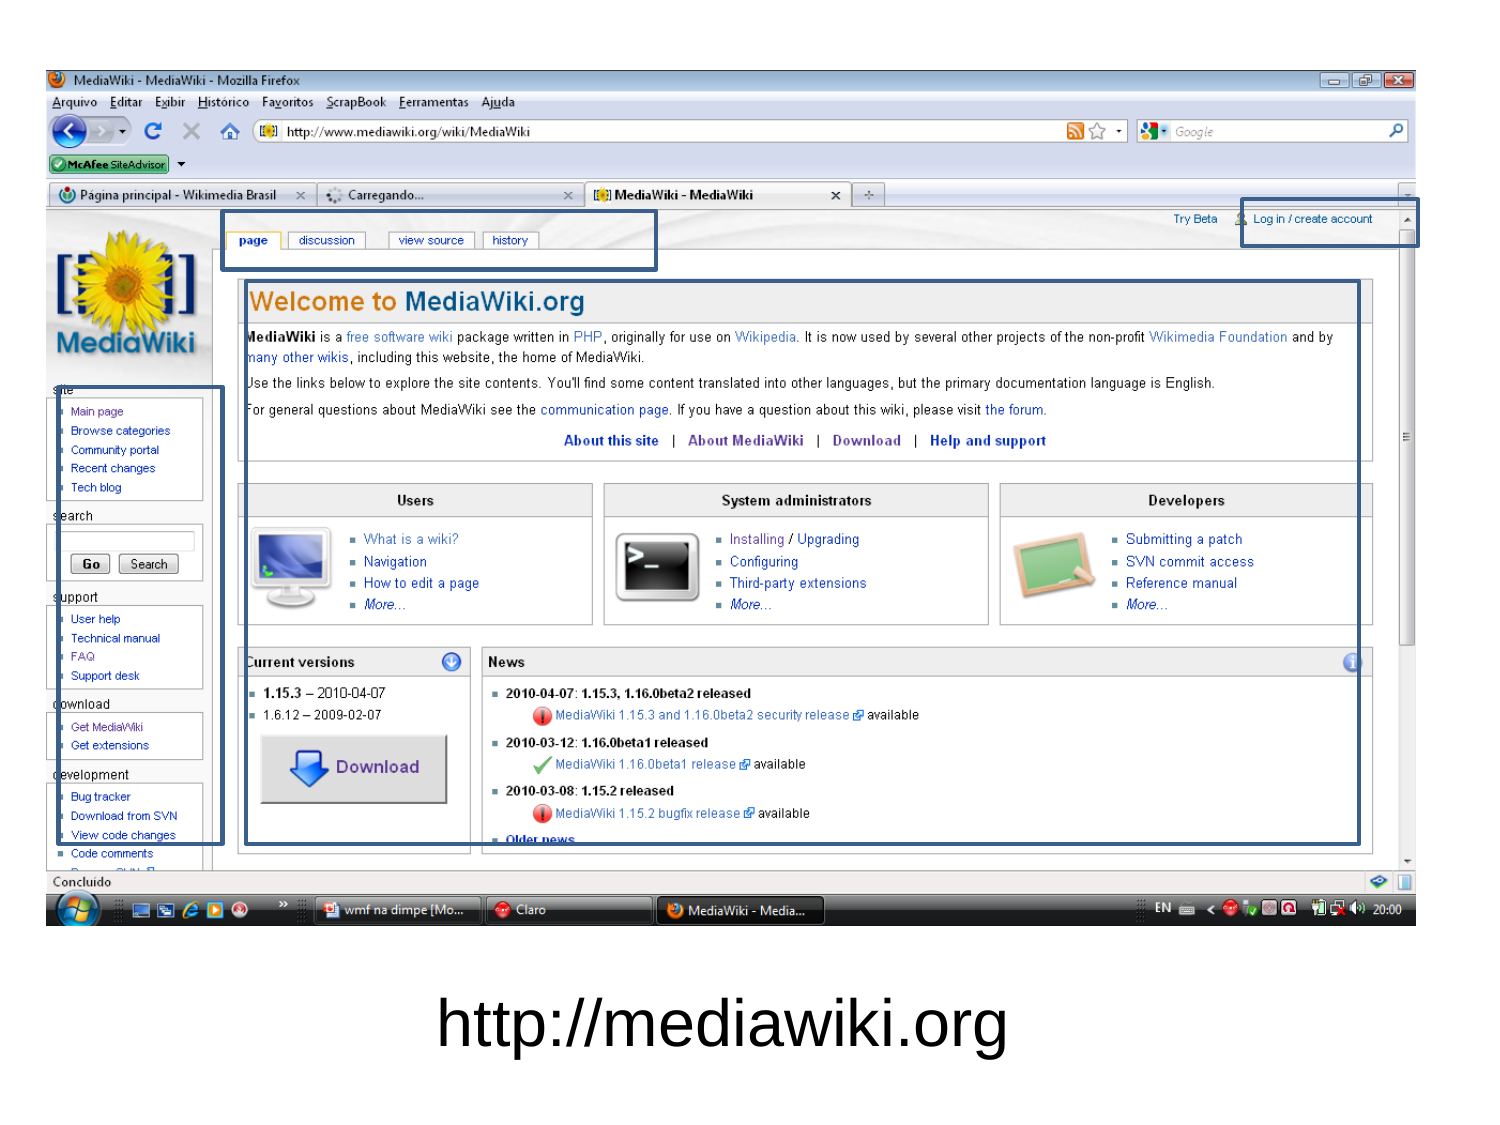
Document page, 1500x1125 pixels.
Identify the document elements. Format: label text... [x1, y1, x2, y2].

picture [46, 70, 1416, 926]
text_box http://mediawiki.org [421, 972, 1289, 1068]
picture [1244, 201, 1416, 244]
